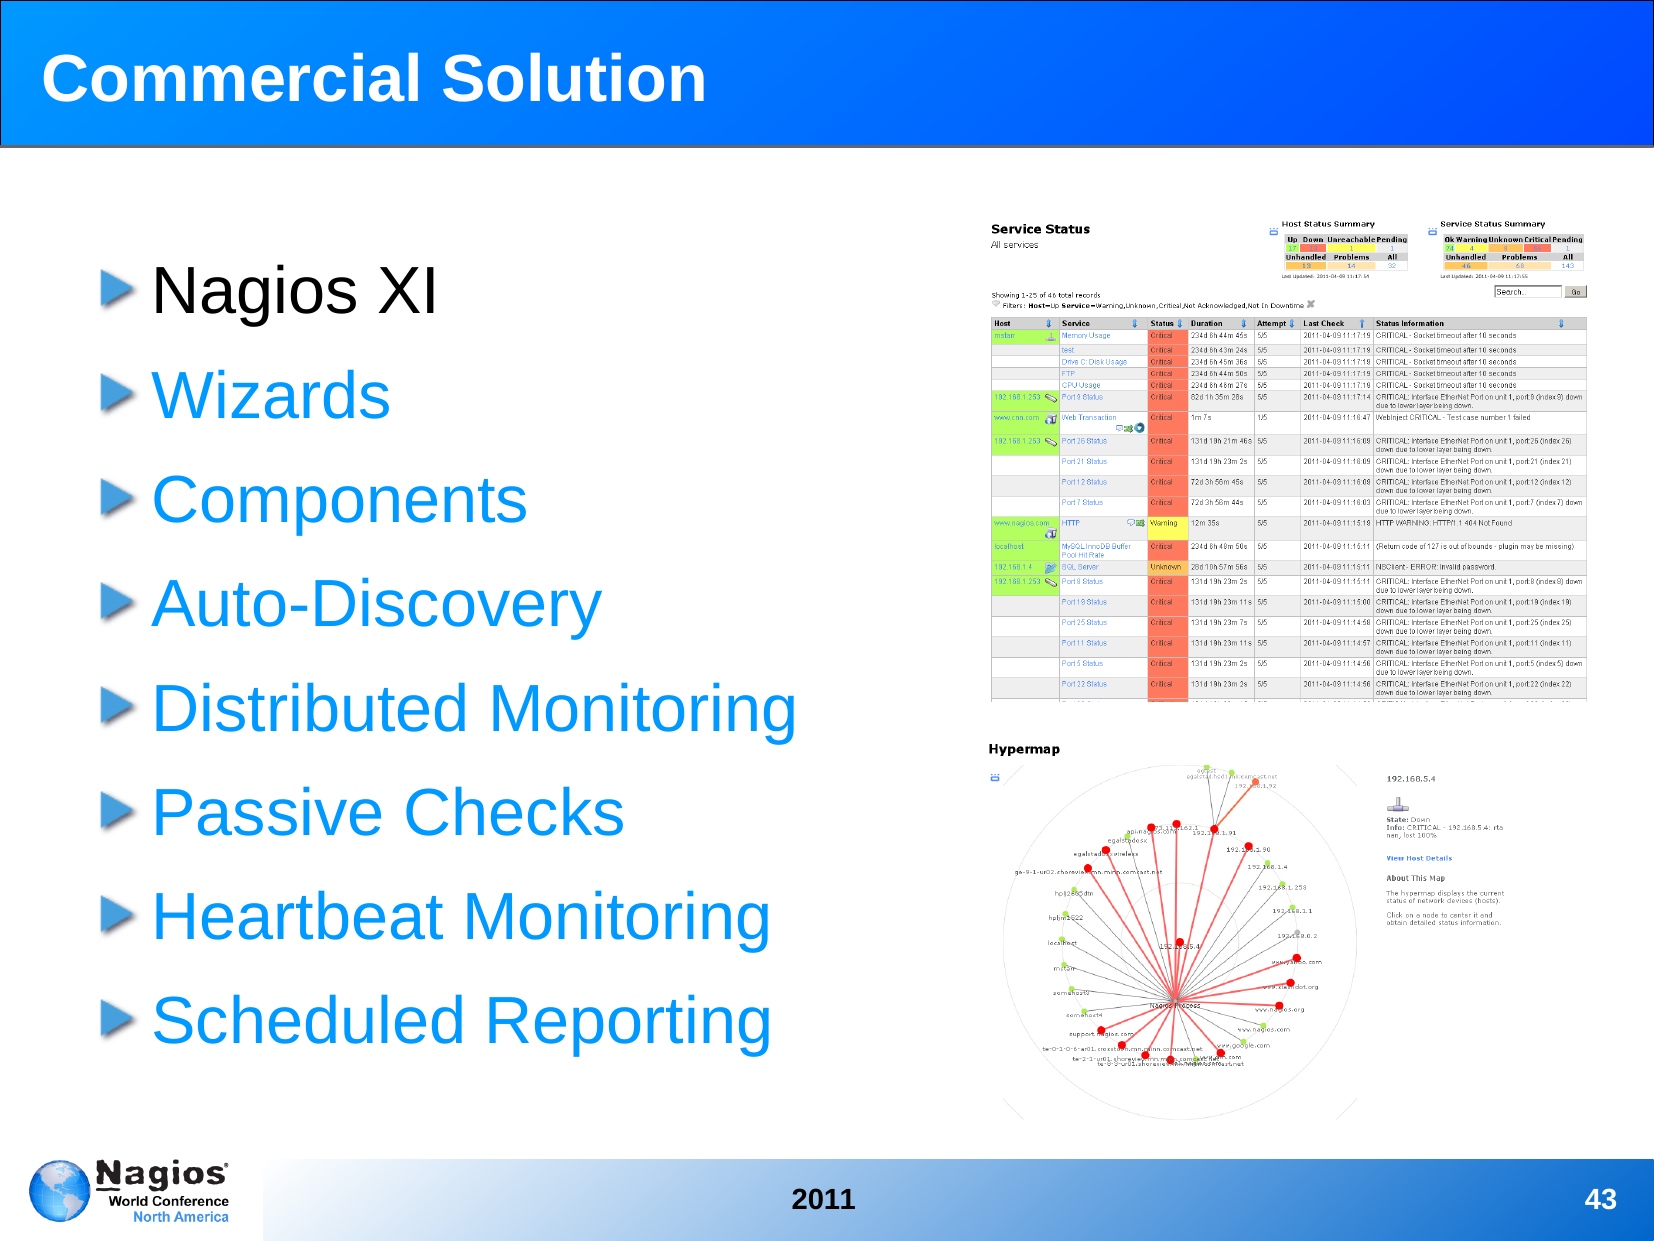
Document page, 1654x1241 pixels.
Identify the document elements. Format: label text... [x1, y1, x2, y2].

list Nagios XI Wizards Components Auto-Discovery Distributed Monitoring Passive Checks Heartbeat Monitoring Scheduled Reporting [80, 253, 1569, 1059]
picture [29, 1159, 229, 1235]
picture [985, 738, 1511, 1121]
title Commercial Solution [41, 36, 1248, 120]
picture [988, 217, 1589, 702]
